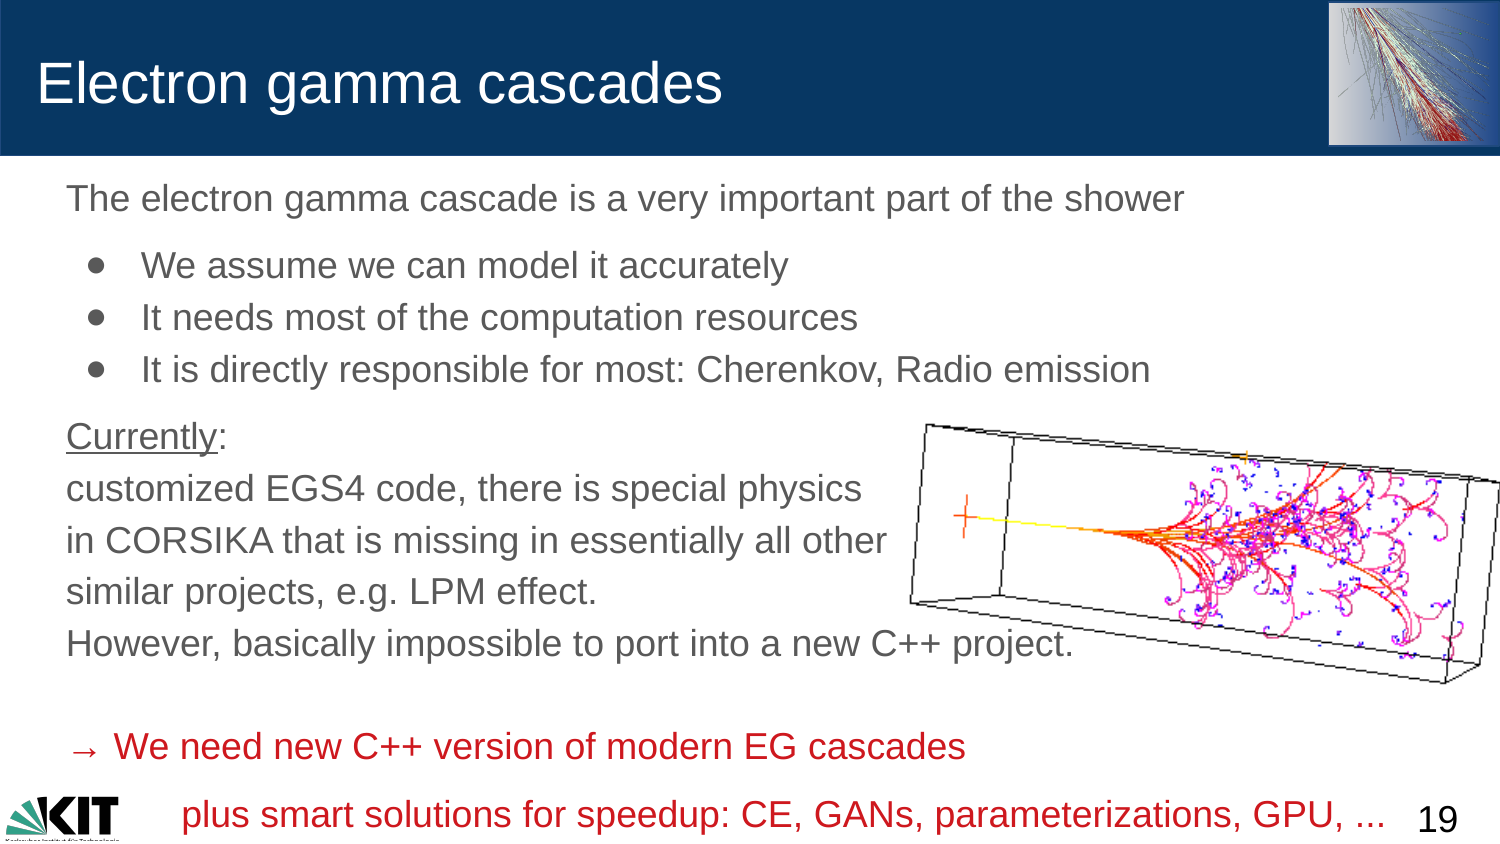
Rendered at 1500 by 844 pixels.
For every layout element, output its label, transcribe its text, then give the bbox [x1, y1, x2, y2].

picture [1338, 8, 1490, 141]
text_box The electron gamma cascade is a very important part of the shower We assume we can model it accurately It needs most of the computation resources It is directly responsible for most: Cherenkov, Radio emission Currently: customized EGS4 code, there is special physics in CORSIKA that is missing in essentially all other similar projects, e.g. LPM effect. However, basically impossible to port into a new C++ project. → We need new C++ version of modern EG cascades plus smart solutions for speedup: CE, GANs, parameterizations, GPU, ... [51, 152, 1449, 713]
picture [1449, 421, 1500, 689]
text_box Electron gamma cascades [21, 30, 1290, 125]
text_box <number> [1402, 785, 1493, 844]
picture [5, 794, 120, 841]
